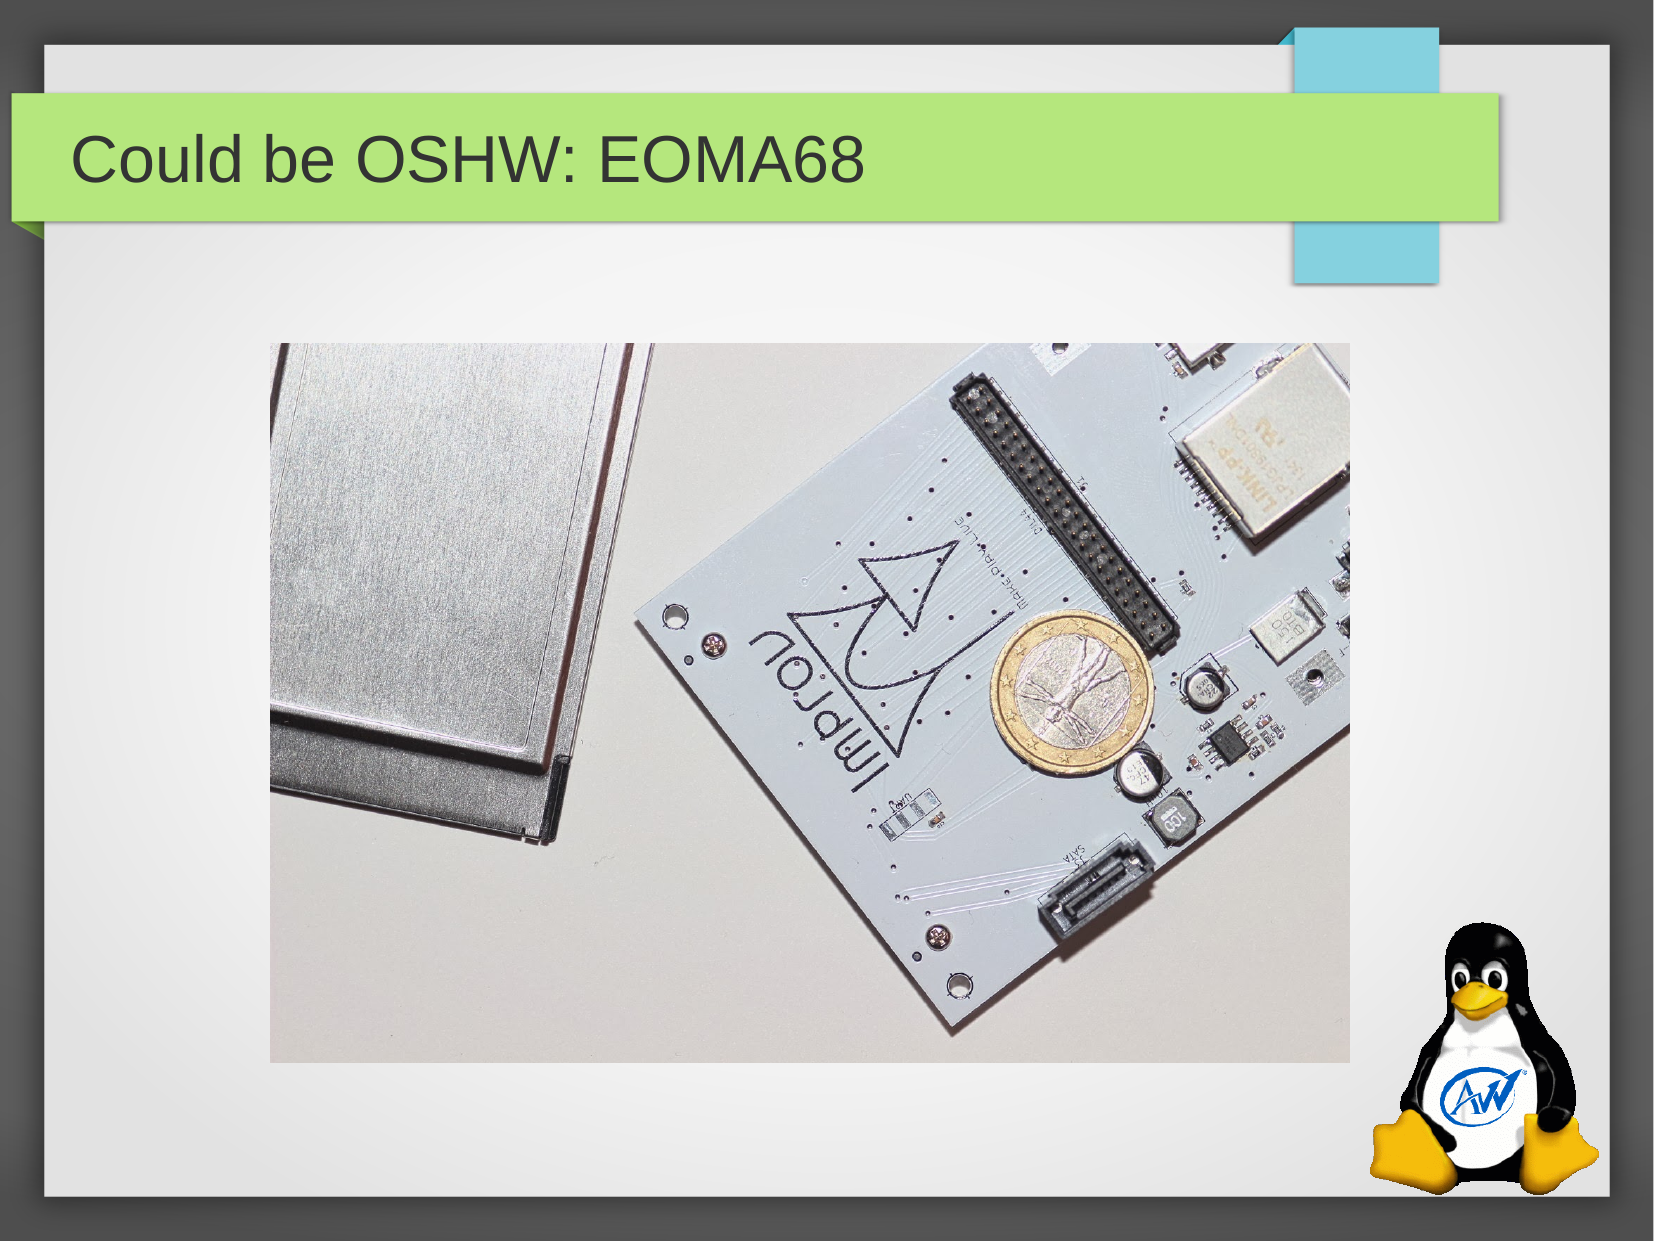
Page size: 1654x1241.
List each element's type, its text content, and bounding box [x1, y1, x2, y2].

picture [0, 0, 1654, 1241]
title Could be OSHW: EOMA68 [70, 106, 1229, 213]
